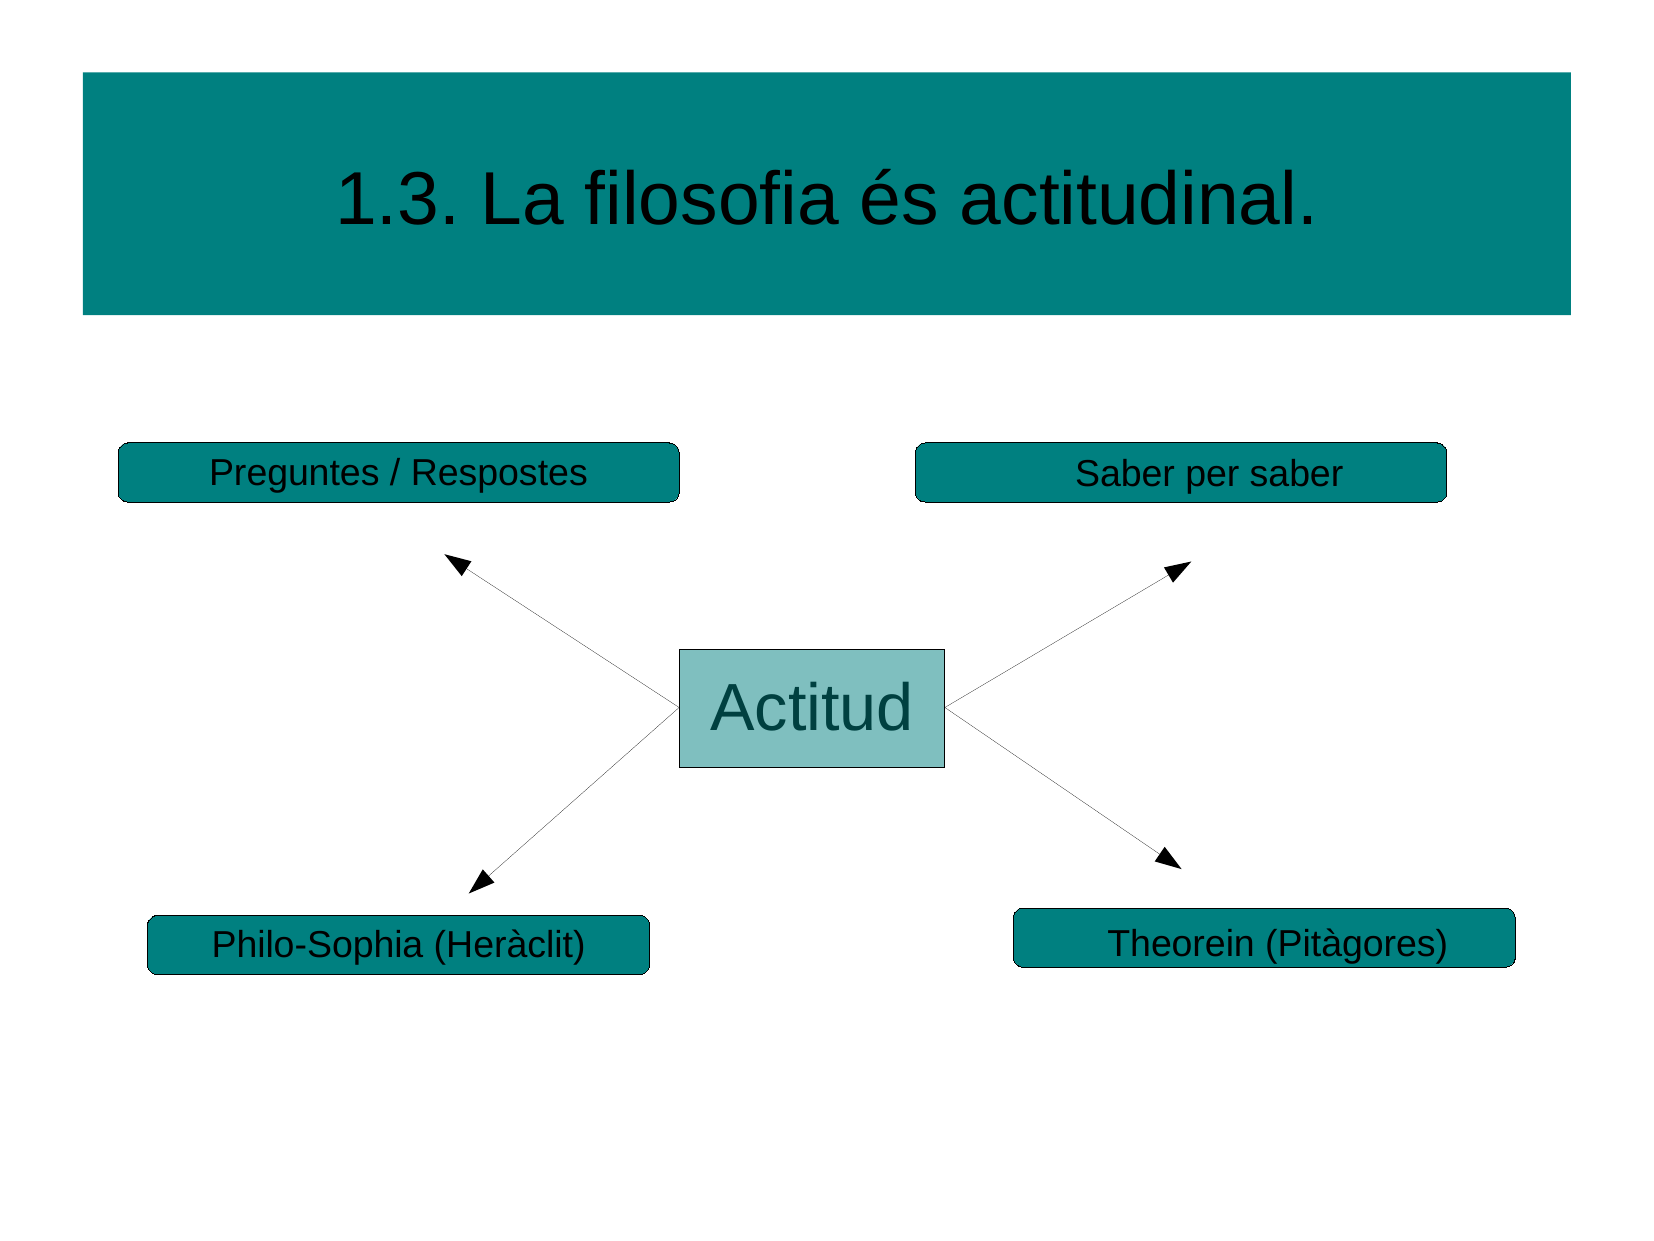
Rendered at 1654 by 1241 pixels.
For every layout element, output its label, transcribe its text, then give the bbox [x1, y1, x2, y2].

text_box [679, 649, 945, 768]
text_box [915, 442, 1447, 503]
title 1.3. La filosofia és actitudinal. [82, 72, 1571, 316]
text_box Theorein (Pitàgores) [1092, 915, 1482, 973]
text_box [1013, 908, 1516, 968]
text_box Philo-Sophia (Heràclit) [147, 915, 650, 975]
text_box Saber per saber [1060, 445, 1359, 502]
text_box Preguntes / Respostes [118, 442, 680, 503]
